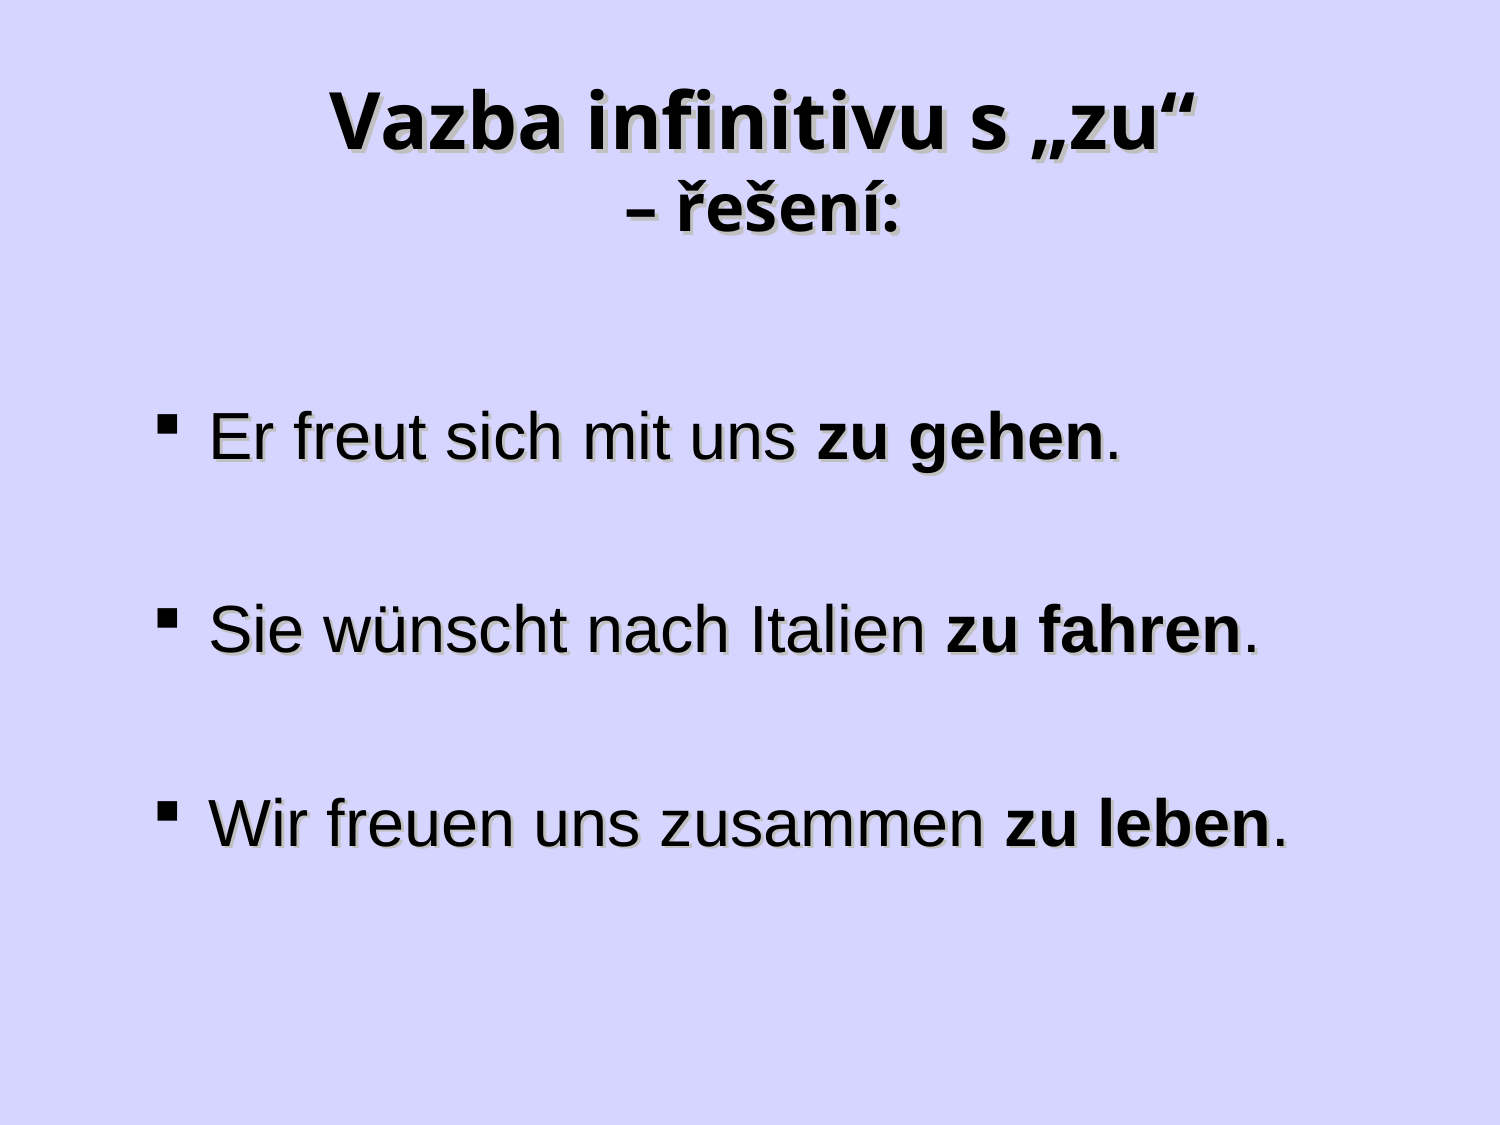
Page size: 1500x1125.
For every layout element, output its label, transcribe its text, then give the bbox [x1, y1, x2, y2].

title Vazba infinitivu s „zu“ – řešení: [75, 40, 1451, 276]
list Er freut sich mit uns zu gehen. Sie wünscht nach Italien zu fahren. Wir freuen uns zusammen zu leben. [137, 385, 1451, 1000]
